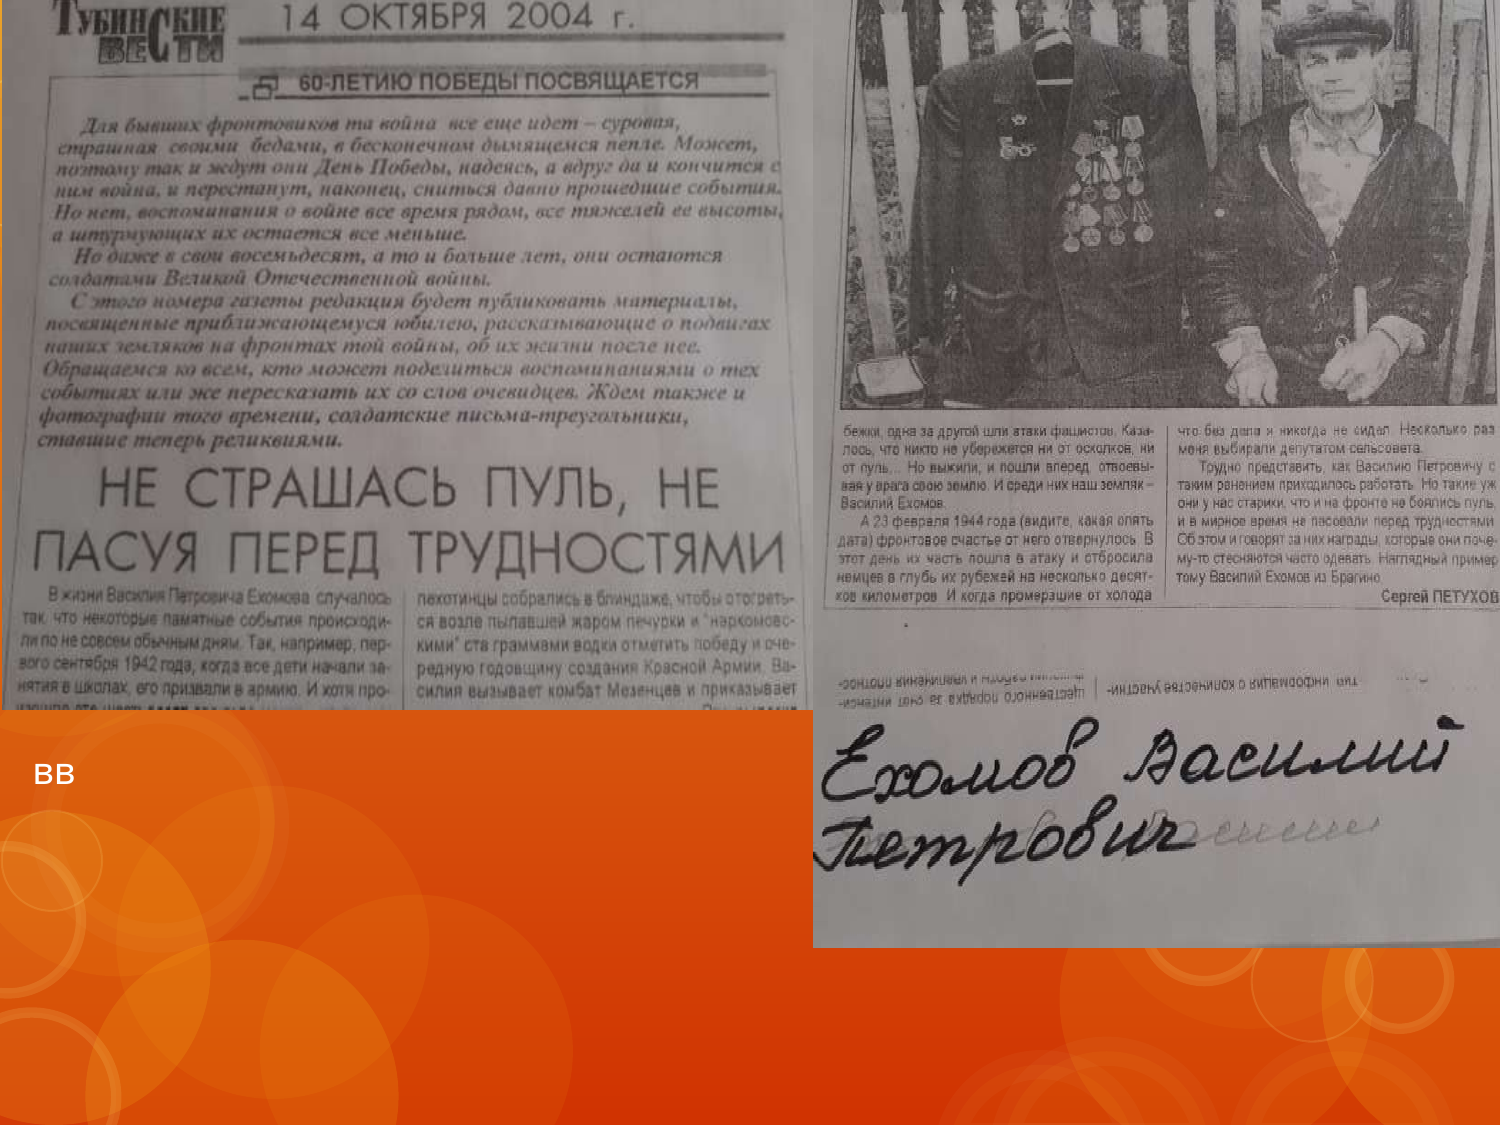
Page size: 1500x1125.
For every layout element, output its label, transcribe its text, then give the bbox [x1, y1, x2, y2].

text_box вв [17, 739, 762, 800]
picture [2, 0, 1500, 948]
